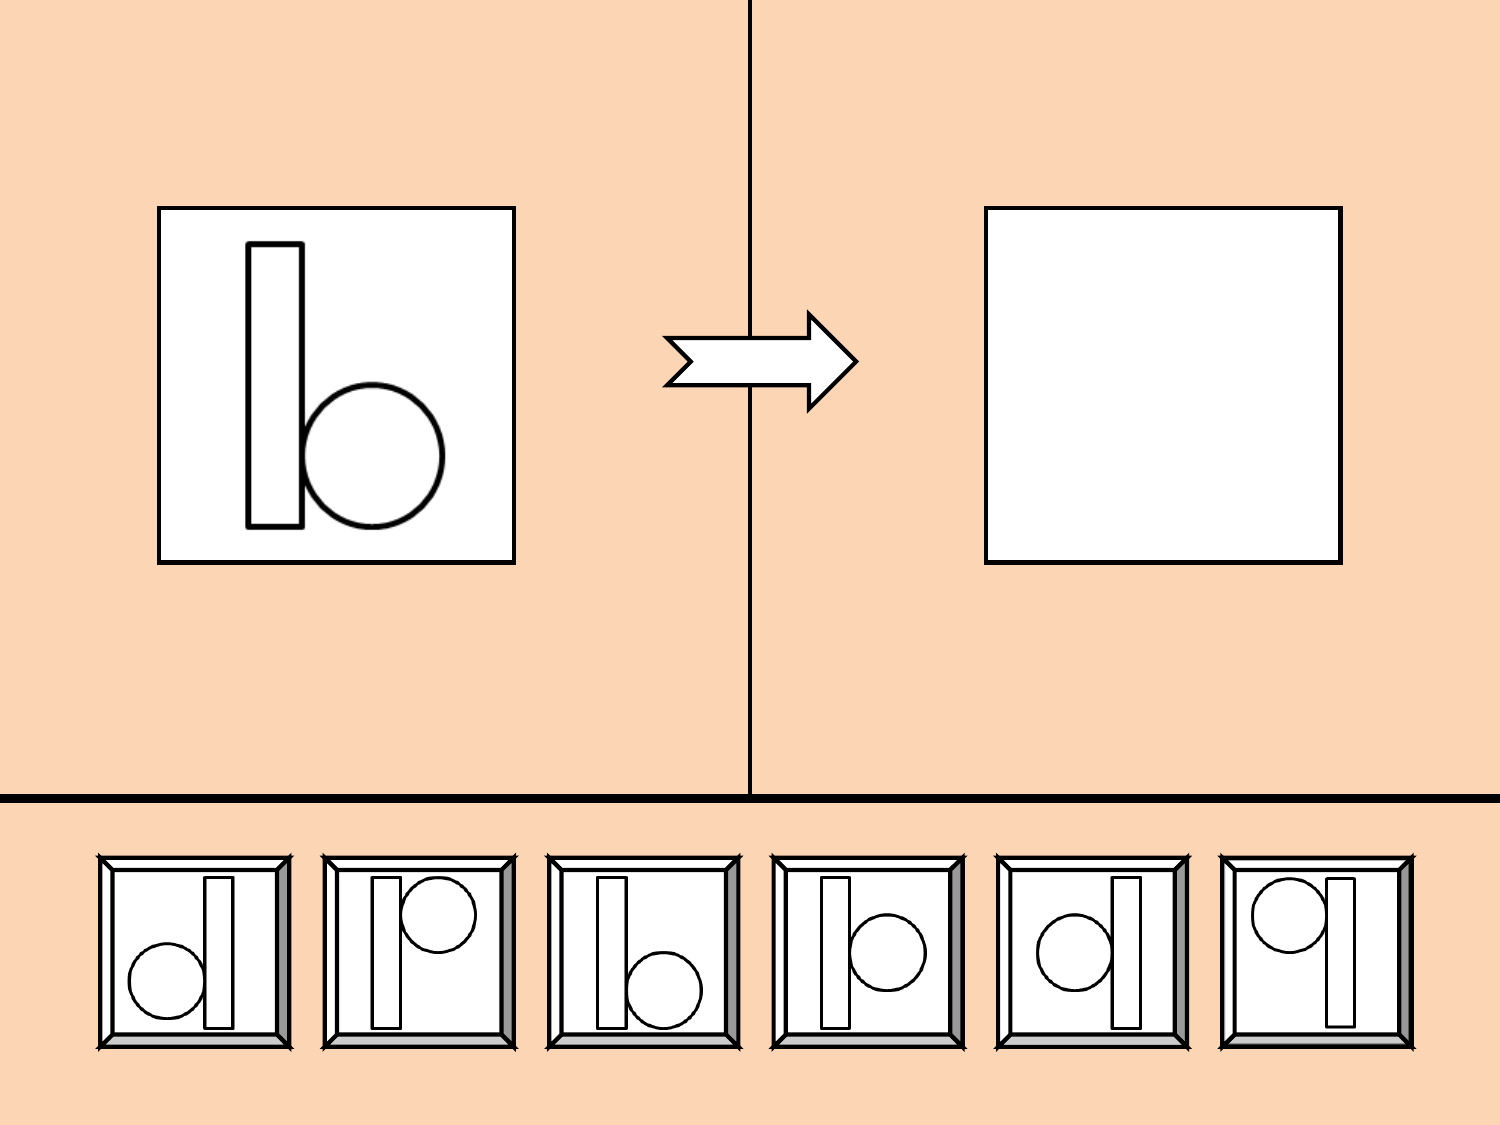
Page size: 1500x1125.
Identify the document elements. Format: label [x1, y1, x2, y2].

text_box [159, 208, 514, 563]
text_box [986, 208, 1341, 563]
text_box [102, 857, 290, 1047]
text_box [326, 857, 514, 1047]
text_box [1000, 857, 1188, 1047]
text_box [1224, 857, 1412, 1047]
text_box [551, 857, 739, 1047]
text_box [667, 314, 857, 409]
text_box [775, 857, 963, 1047]
